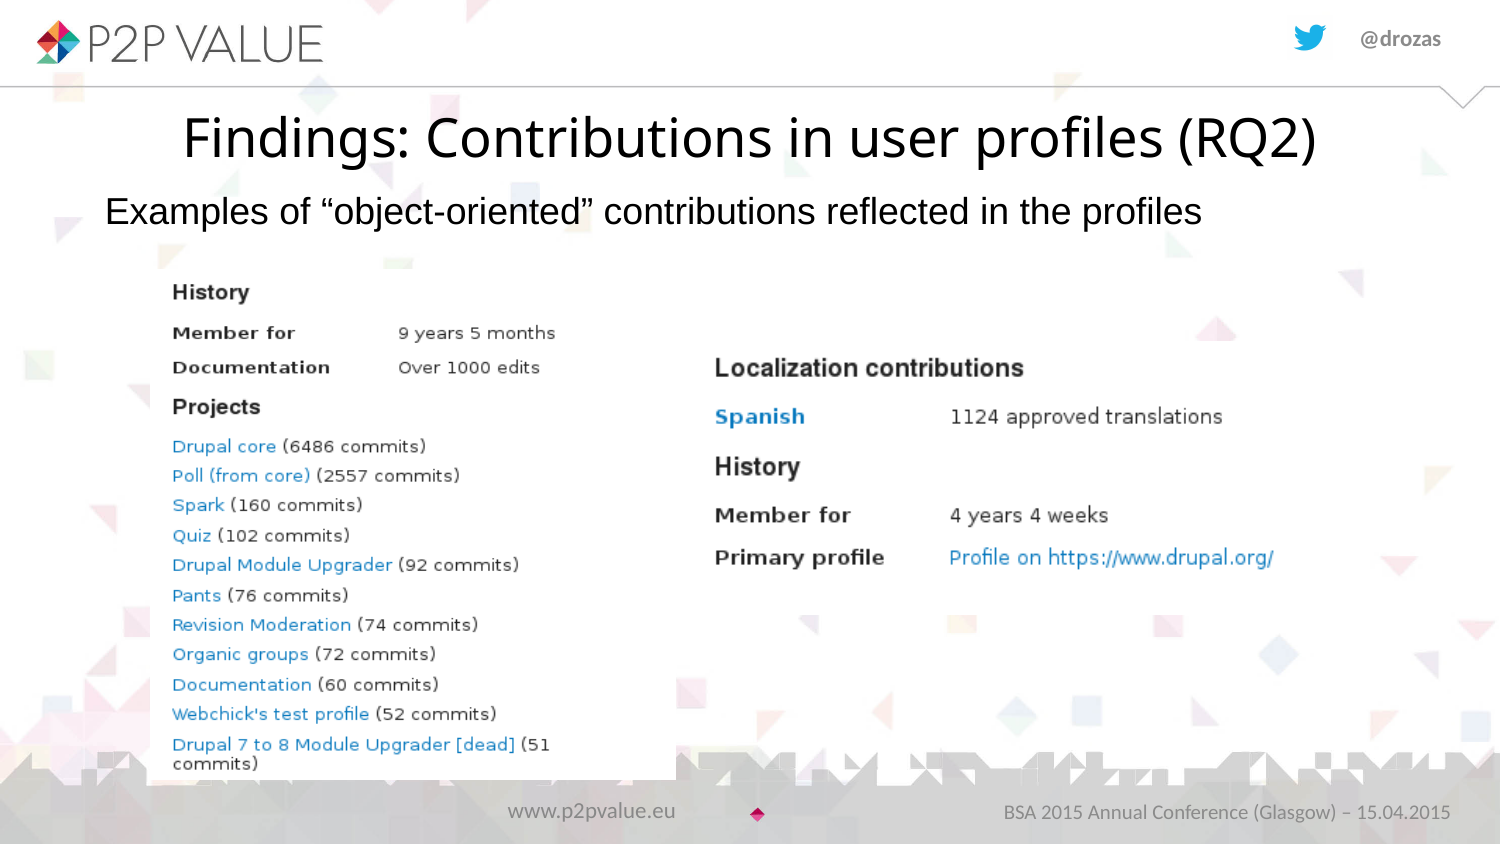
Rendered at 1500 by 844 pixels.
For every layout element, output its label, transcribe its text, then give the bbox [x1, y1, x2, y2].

picture [0, 0, 1500, 92]
text_box BSA 2015 Annual Conference (Glasgow) – 15.04.2015 [777, 788, 1470, 834]
title Findings: Contributions in user profiles (RQ2) [0, 92, 1500, 181]
text_box www.p2pvalue.eu [501, 789, 720, 829]
picture [0, 181, 1500, 844]
text_box @drozas [1333, 15, 1455, 60]
text_box Examples of “object-oriented” contributions reflected in the profiles [90, 183, 1500, 241]
